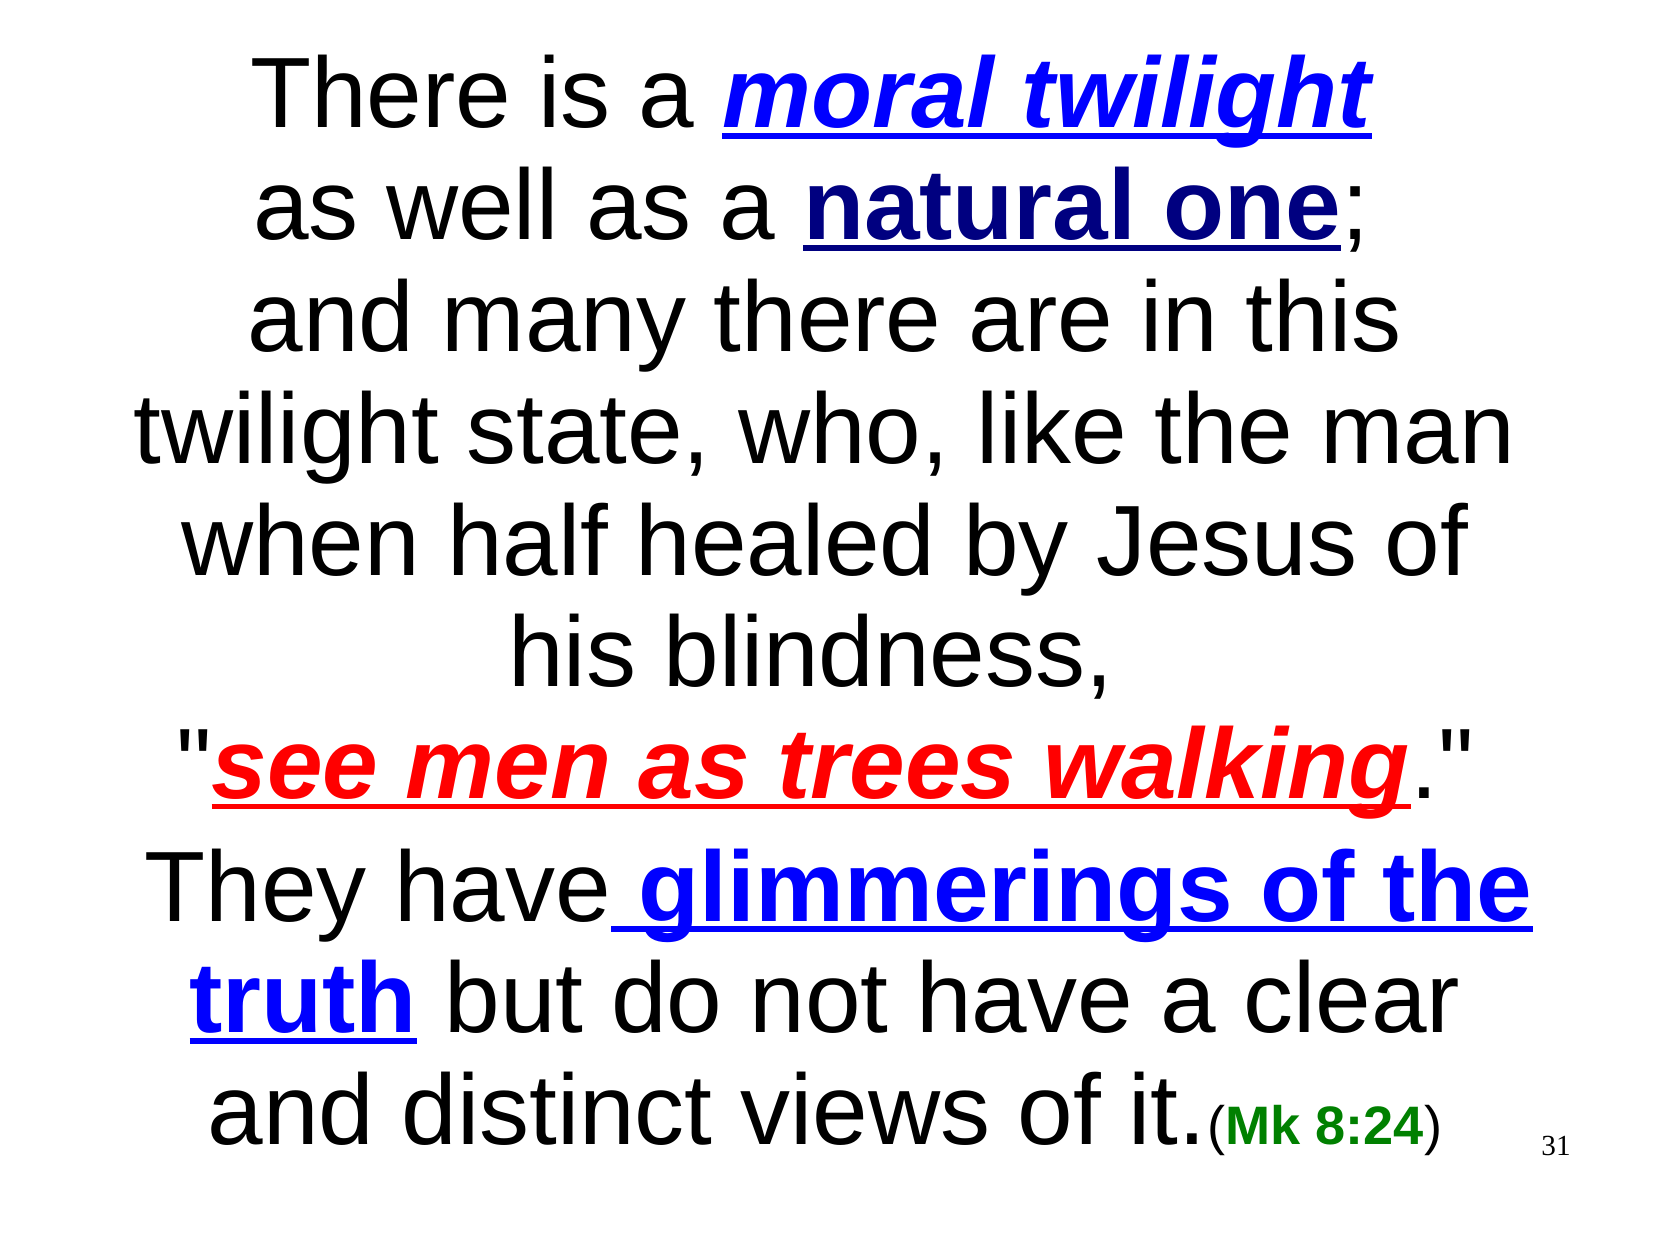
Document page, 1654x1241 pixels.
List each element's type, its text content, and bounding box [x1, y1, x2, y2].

list There is a moral twilight as well as a natural one; and many there are in this twilight state, who, like the man when half healed by Jesus of his blindness, "see men as trees walking." They have glimmerings of the truth but do not have a clear and distinct views of it.(Mk 8:24) [37, 37, 1613, 1201]
